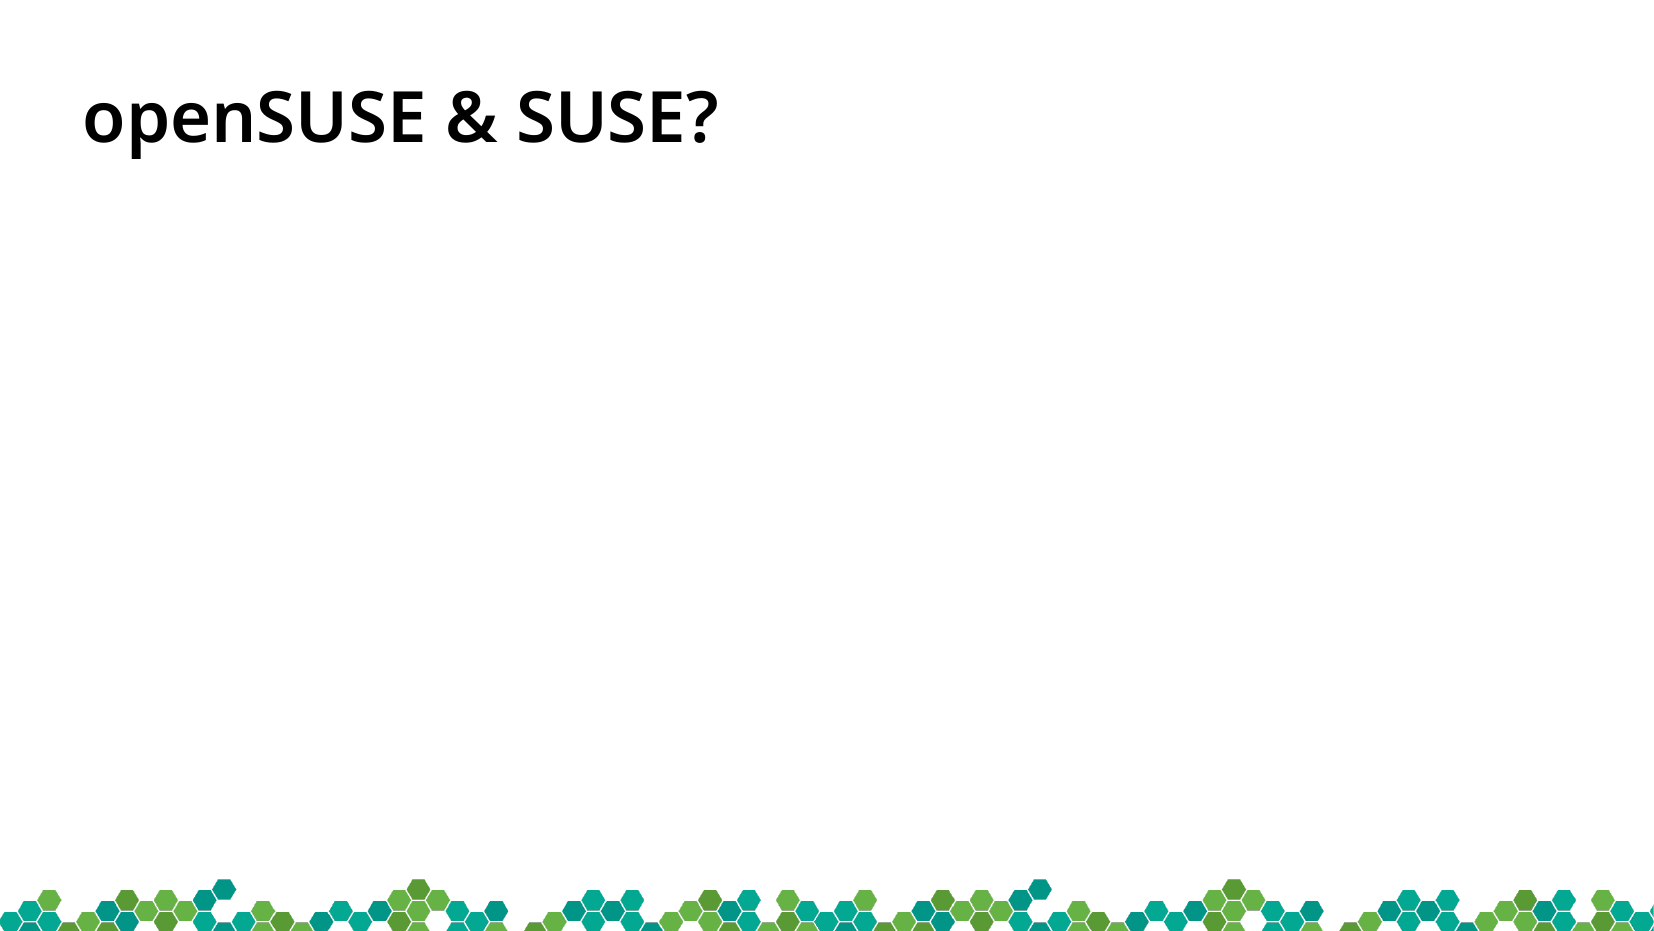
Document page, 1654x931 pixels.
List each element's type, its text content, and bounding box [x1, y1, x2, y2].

picture [0, 871, 1654, 931]
title openSUSE & SUSE? [82, 37, 1571, 193]
